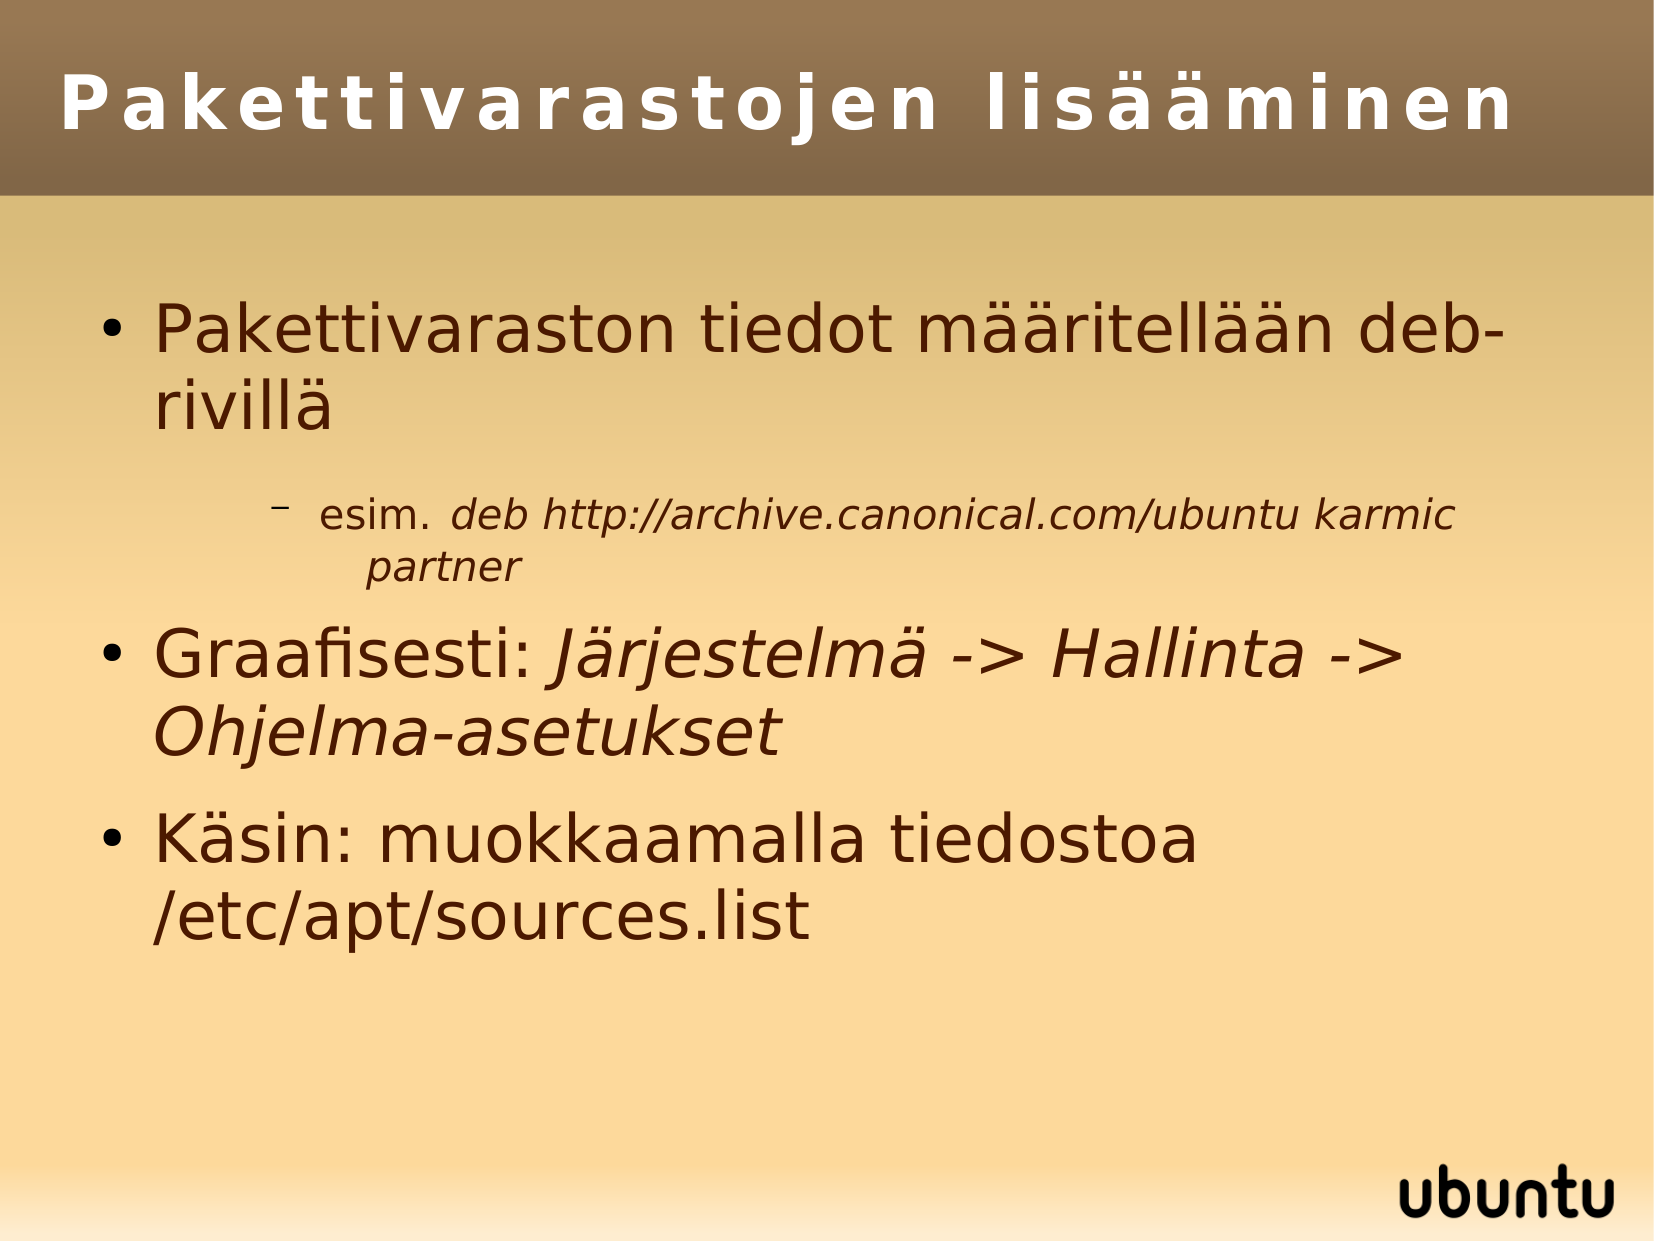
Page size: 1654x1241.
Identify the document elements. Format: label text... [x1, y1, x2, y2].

picture [0, 0, 1654, 1241]
title Pakettivarastojen lisääminen [59, 29, 1595, 178]
list Pakettivaraston tiedot määritellään deb-rivillä esim. deb http://archive.canonical.com/ubuntu karmic partner Graafisesti: Järjestelmä -> Hallinta -> Ohjelma-asetukset Käsin: muokkaamalla tiedostoa /etc/apt/sources.list [82, 290, 1571, 1109]
